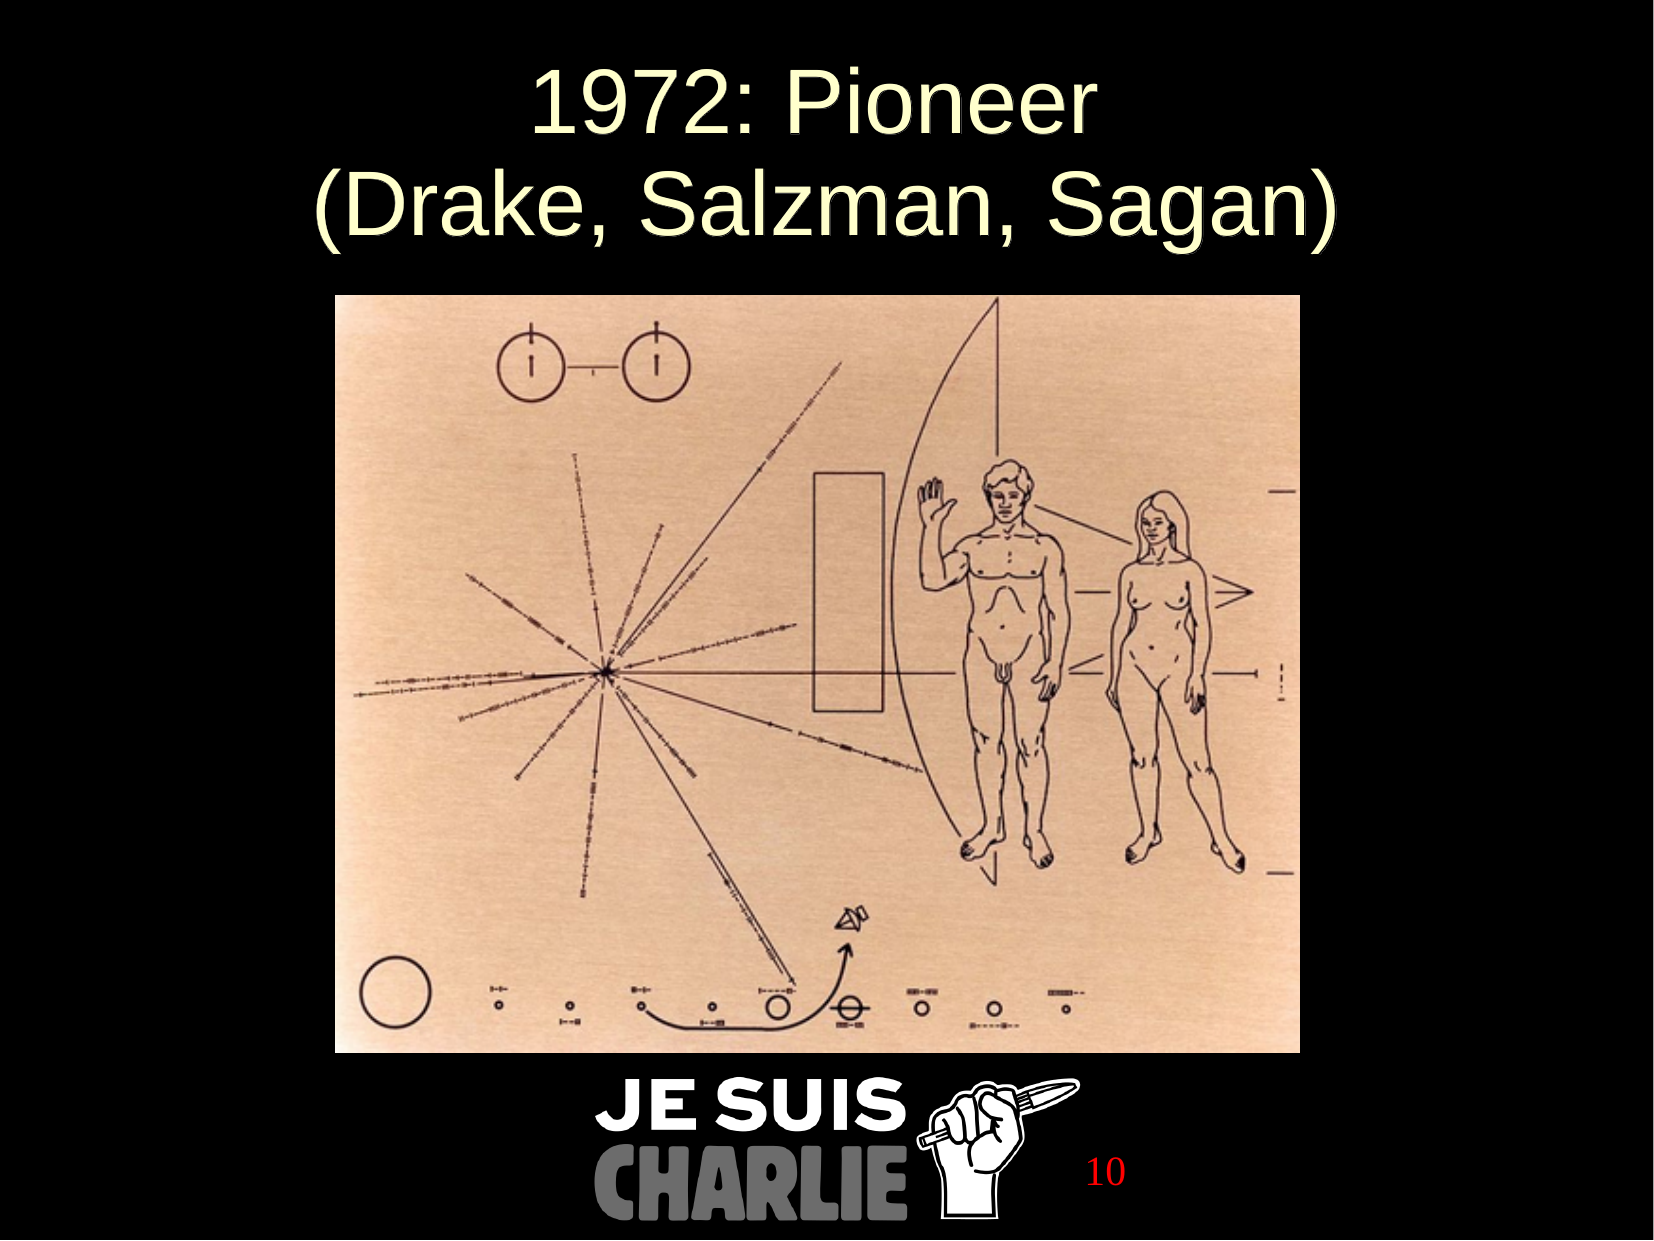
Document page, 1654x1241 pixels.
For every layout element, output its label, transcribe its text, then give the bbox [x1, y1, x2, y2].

picture [335, 295, 1300, 1053]
title 1972: Pioneer (Drake, Salzman, Sagan) [82, 49, 1571, 257]
picture [587, 1062, 1093, 1225]
